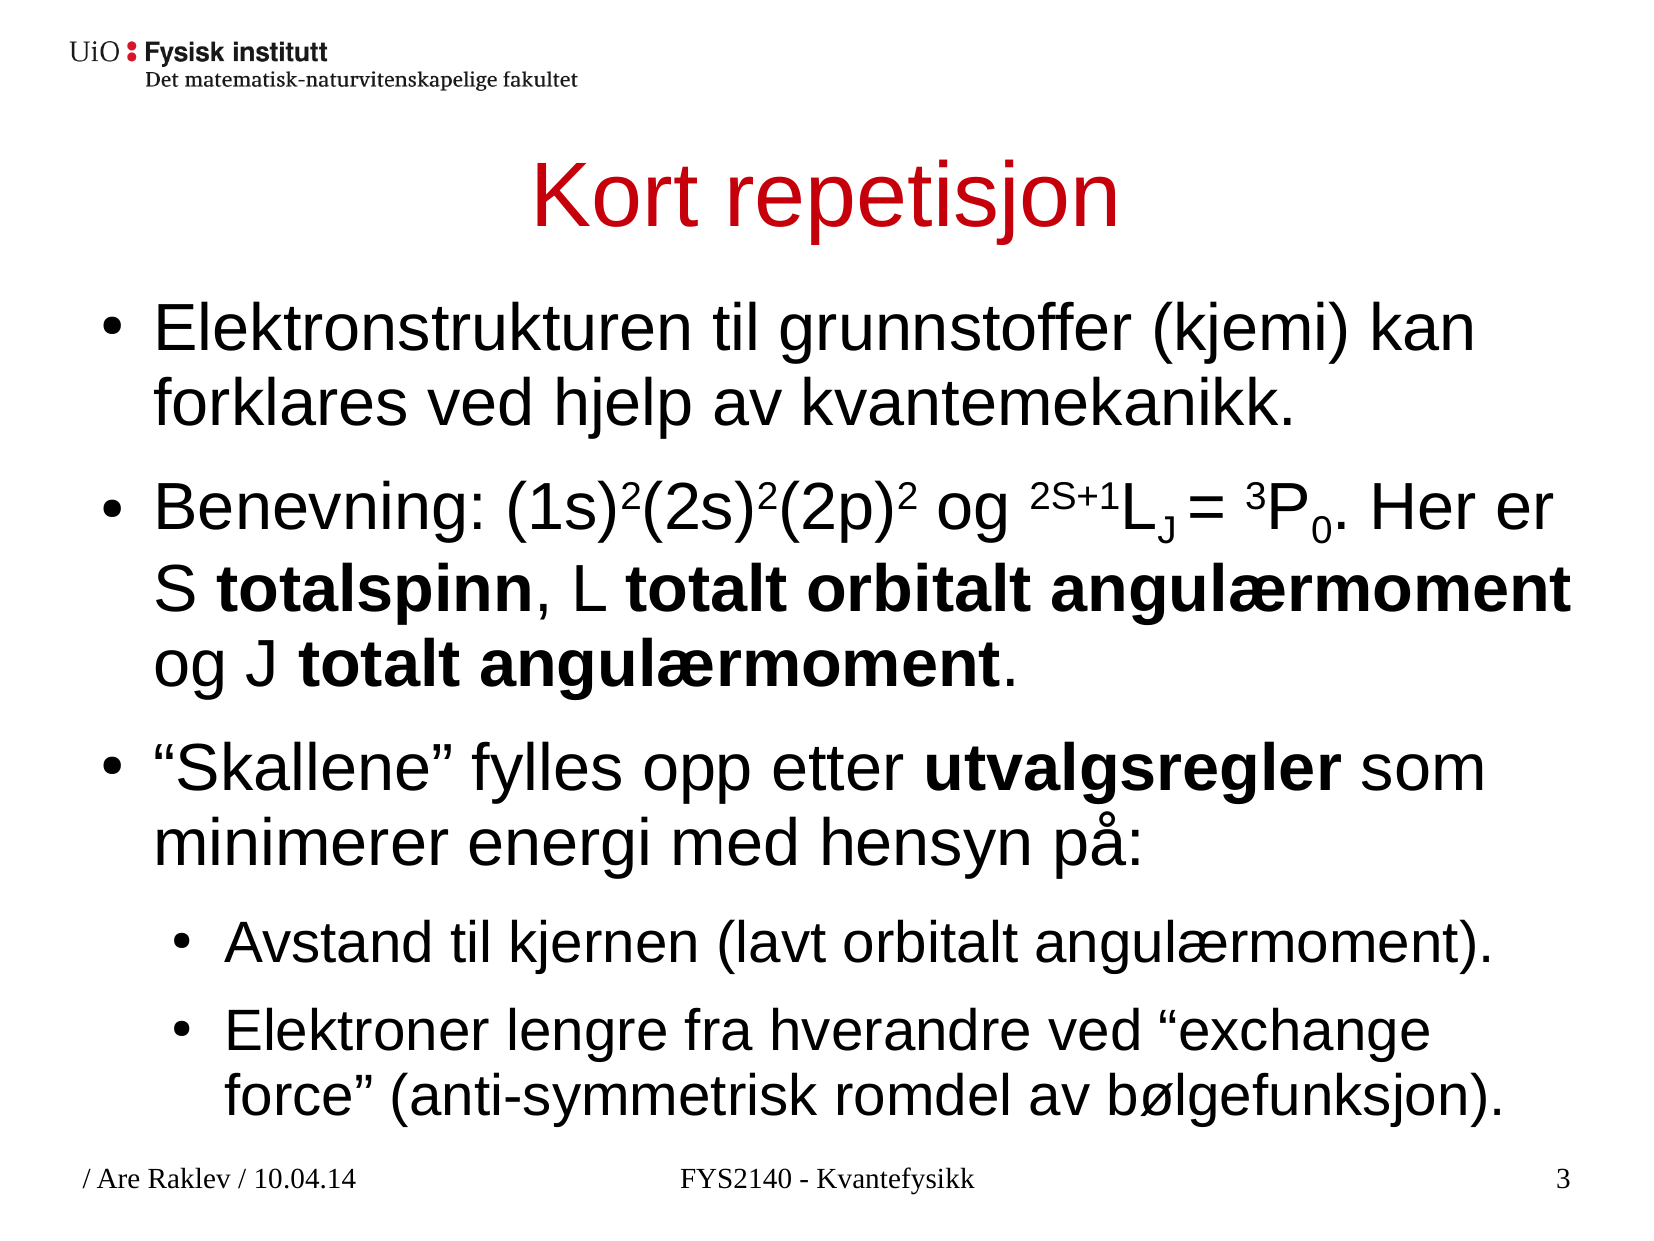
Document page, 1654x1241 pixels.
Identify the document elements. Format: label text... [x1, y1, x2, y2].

picture [68, 37, 581, 93]
list Elektronstrukturen til grunnstoffer (kjemi) kan forklares ved hjelp av kvantemekanikk. Benevning: (1s)2(2s)2(2p)2 og 2S+1LJ = 3P0. Her er S totalspinn, L totalt orbitalt angulærmoment og J totalt angulærmoment. “Skallene” fylles opp etter utvalgsregler som minimerer energi med hensyn på: Avstand til kjernen (lavt orbitalt angulærmoment). Elektroner lengre fra hverandre ved “exchange force” (anti-symmetrisk romdel av bølgefunksjon). [82, 290, 1576, 1201]
title Kort repetisjon [82, 90, 1571, 290]
